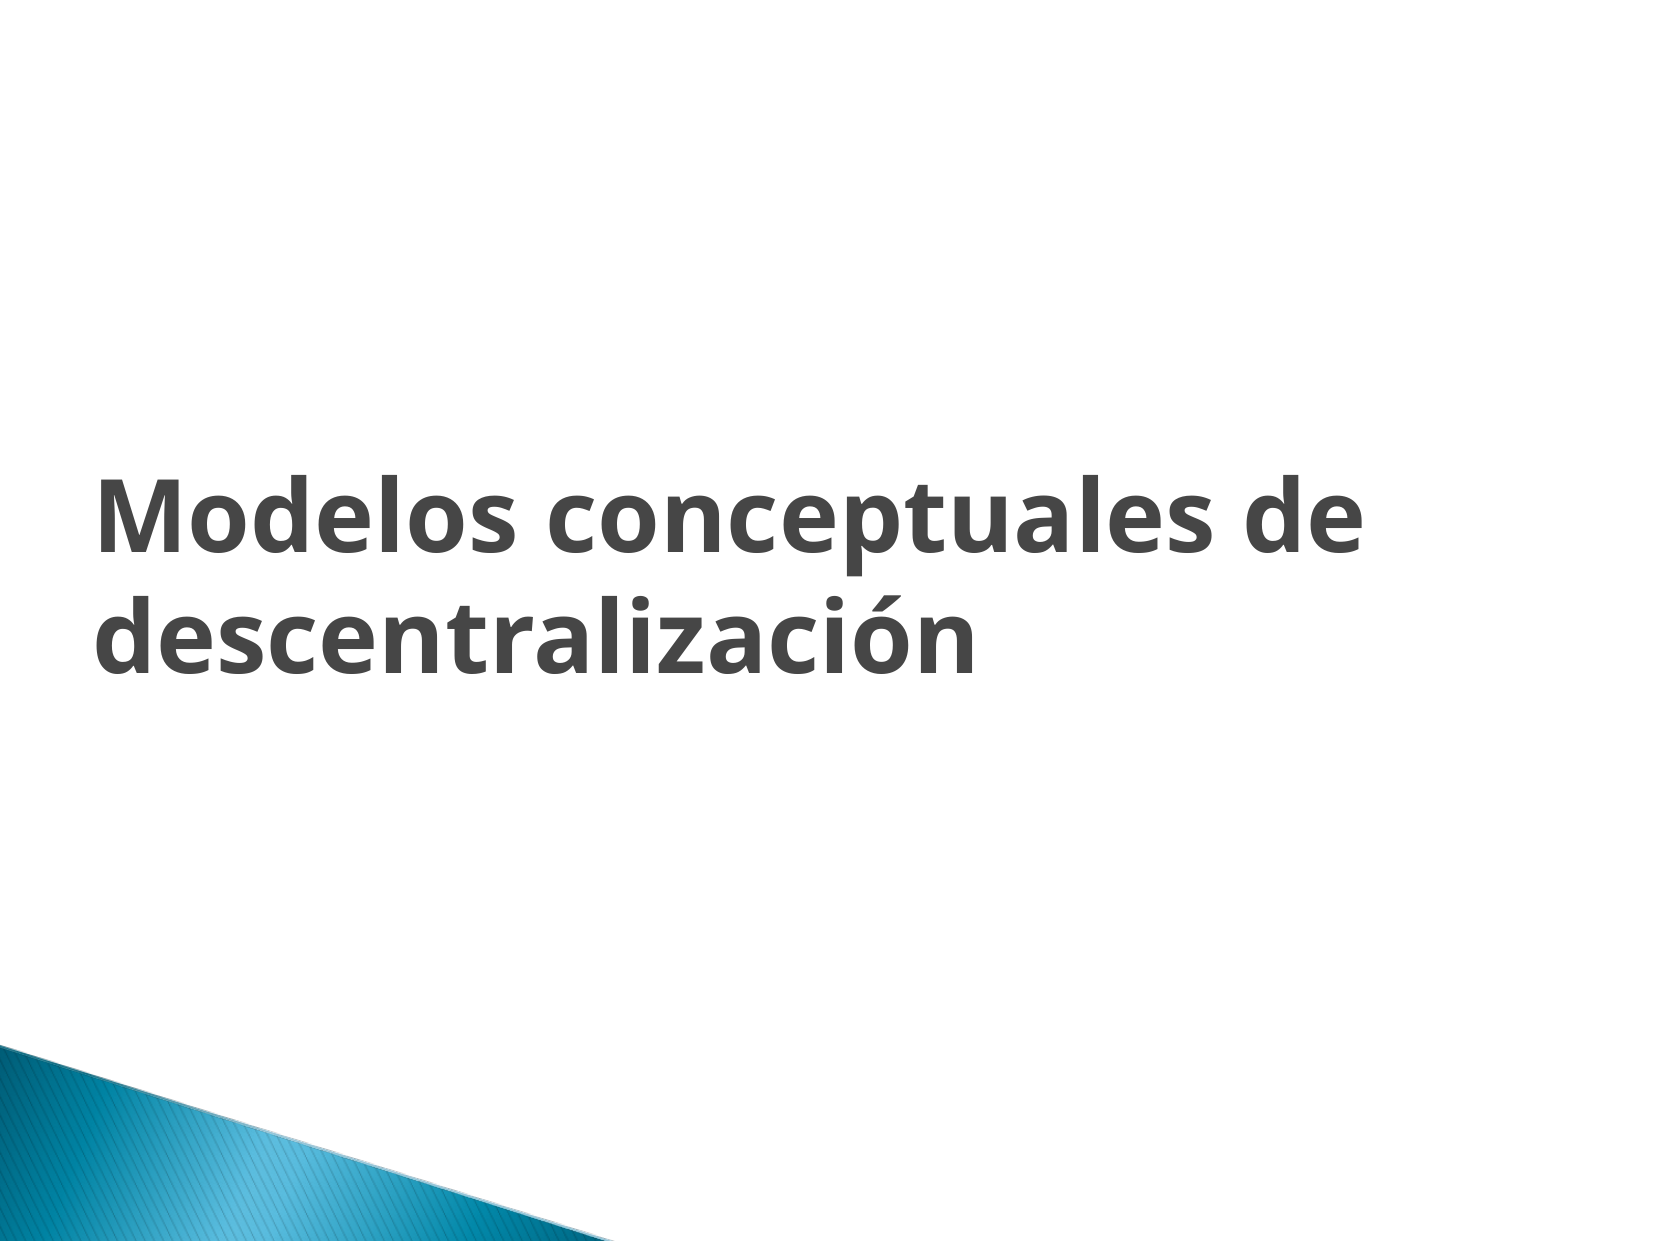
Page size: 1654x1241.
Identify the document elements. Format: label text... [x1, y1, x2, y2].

title Modelos conceptuales de descentralización [77, 442, 1565, 702]
